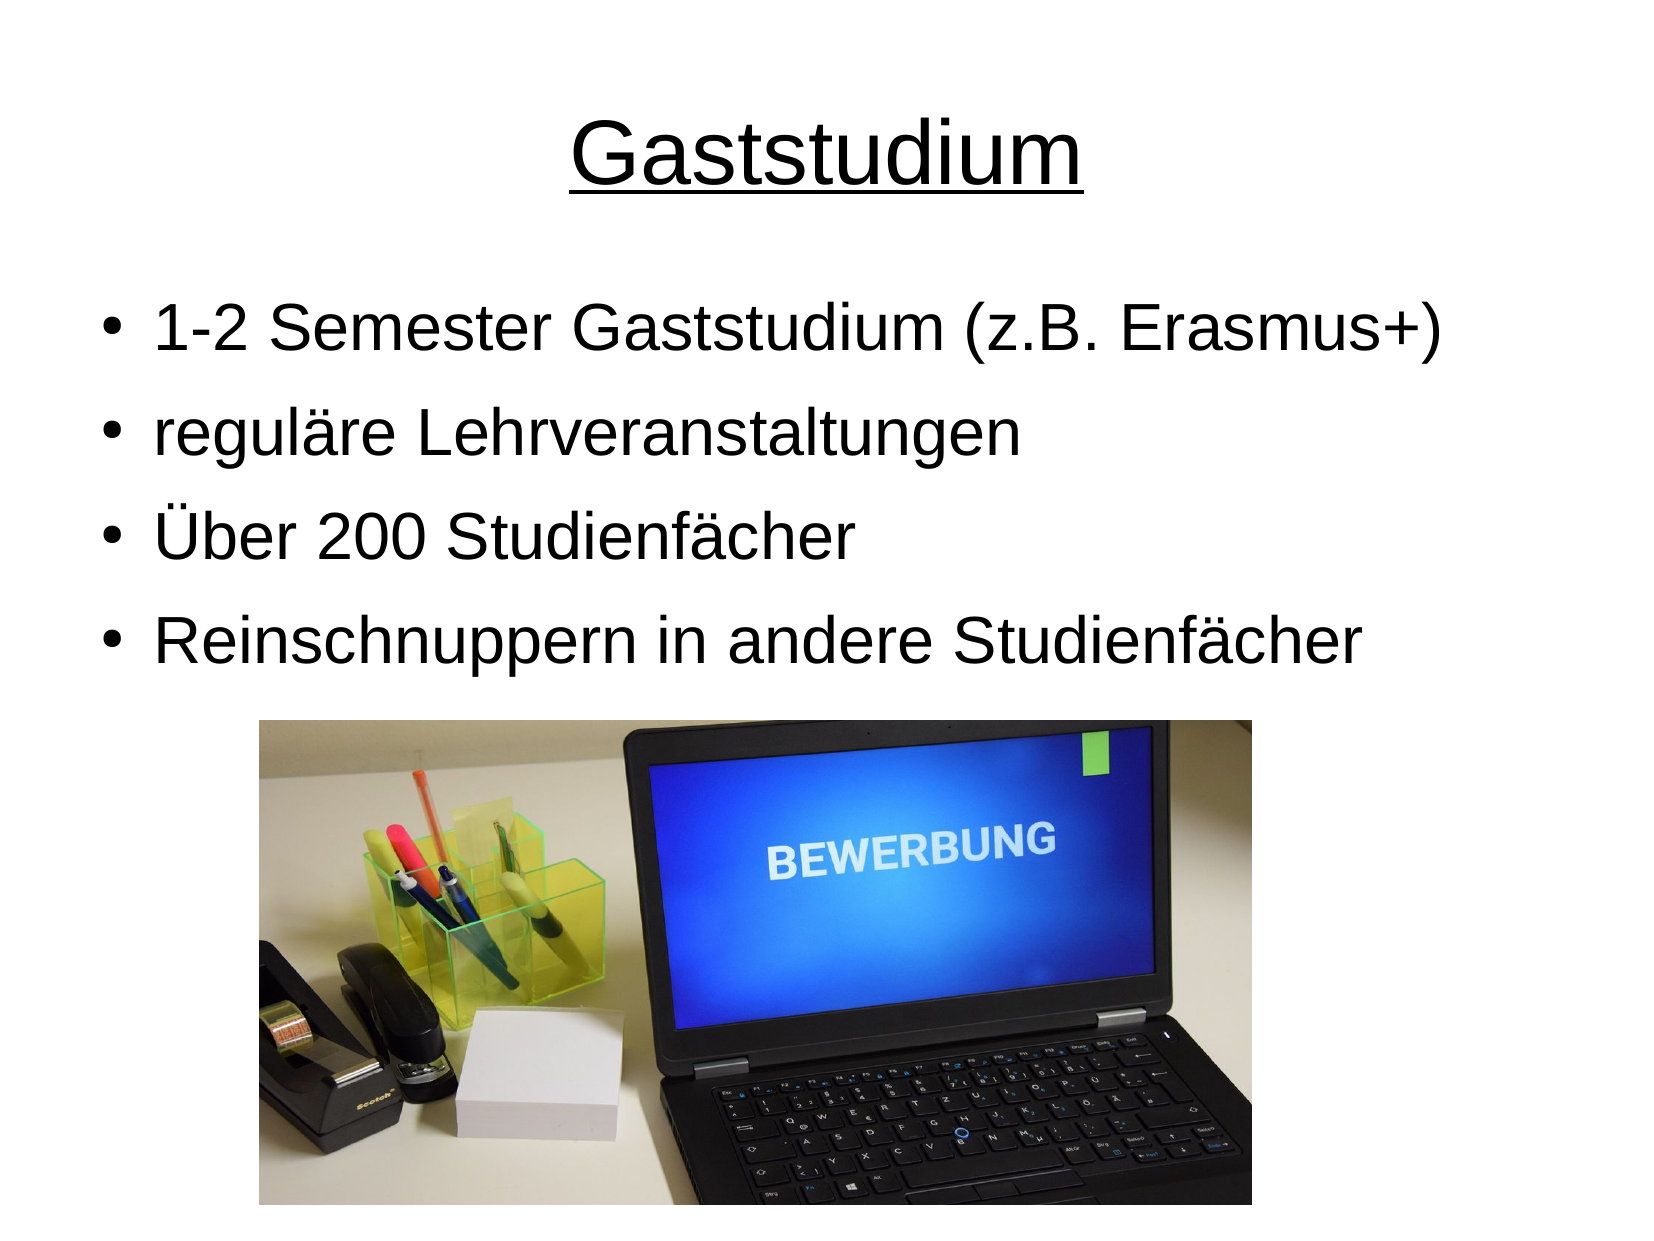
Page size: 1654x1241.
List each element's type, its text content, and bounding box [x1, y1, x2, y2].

title Gaststudium [82, 49, 1571, 257]
list 1-2 Semester Gaststudium (z.B. Erasmus+) reguläre Lehrveranstaltungen Über 200 Studienfächer Reinschnuppern in andere Studienfächer [82, 290, 1571, 1109]
picture [259, 720, 1252, 1205]
